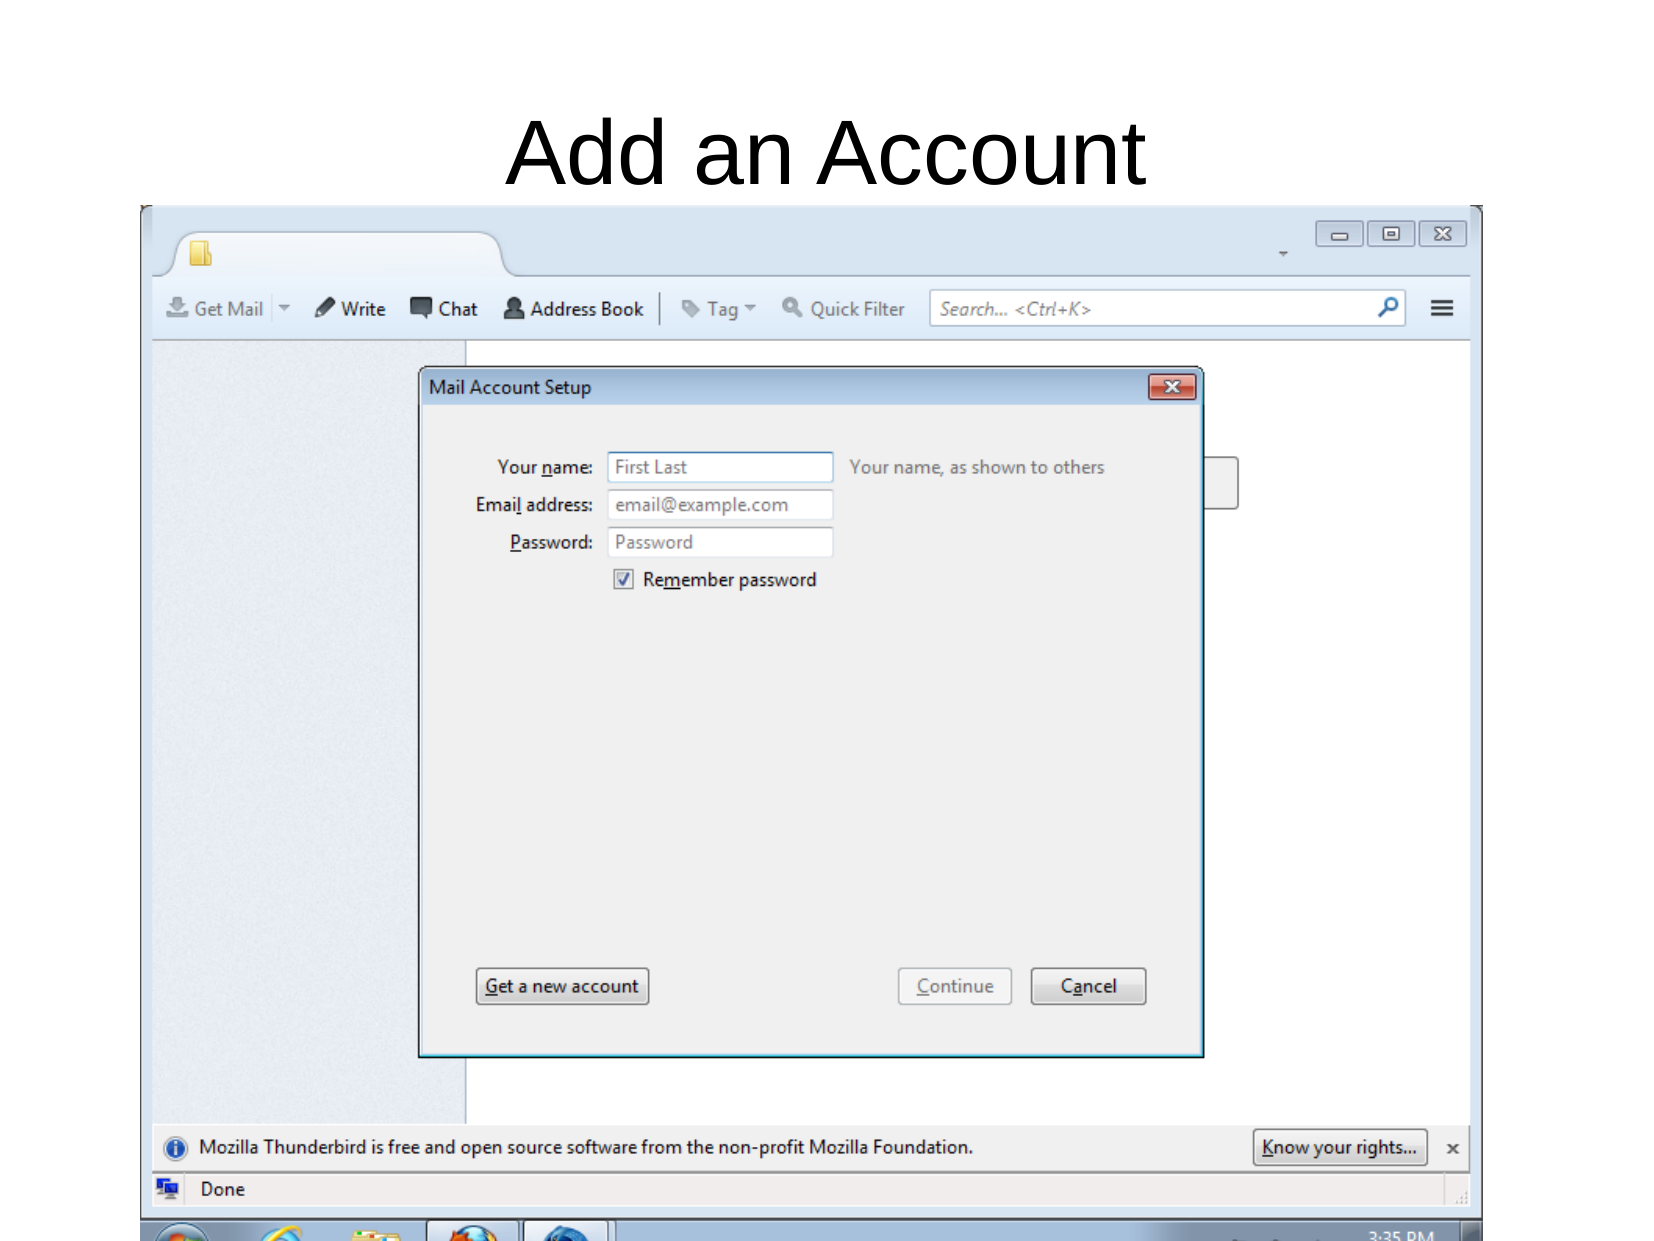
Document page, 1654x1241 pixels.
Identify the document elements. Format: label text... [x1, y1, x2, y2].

picture [140, 205, 1483, 1241]
title Add an Account [82, 49, 1571, 257]
